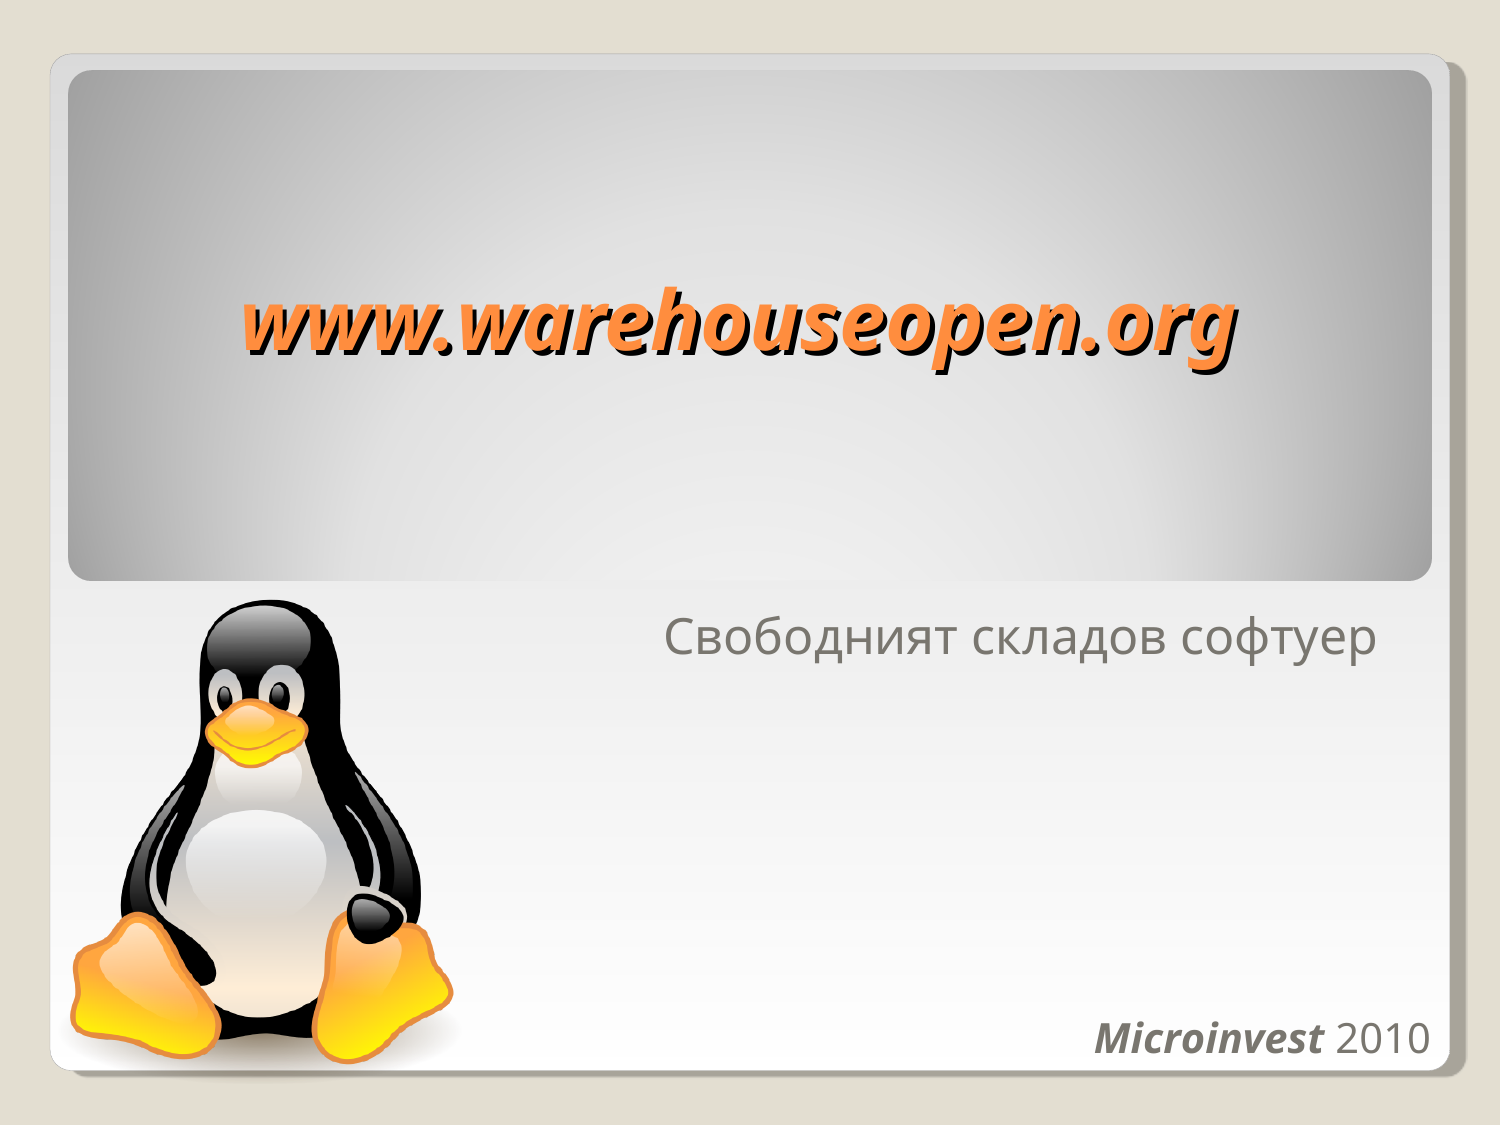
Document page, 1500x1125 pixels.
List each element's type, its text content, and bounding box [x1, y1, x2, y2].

title www.warehouseopen.org [88, 257, 1388, 376]
text_box Microinvest 2010 [171, 1011, 1447, 1125]
text_box Свободният складов софтуер [479, 604, 1394, 755]
picture [39, 69, 1433, 1106]
